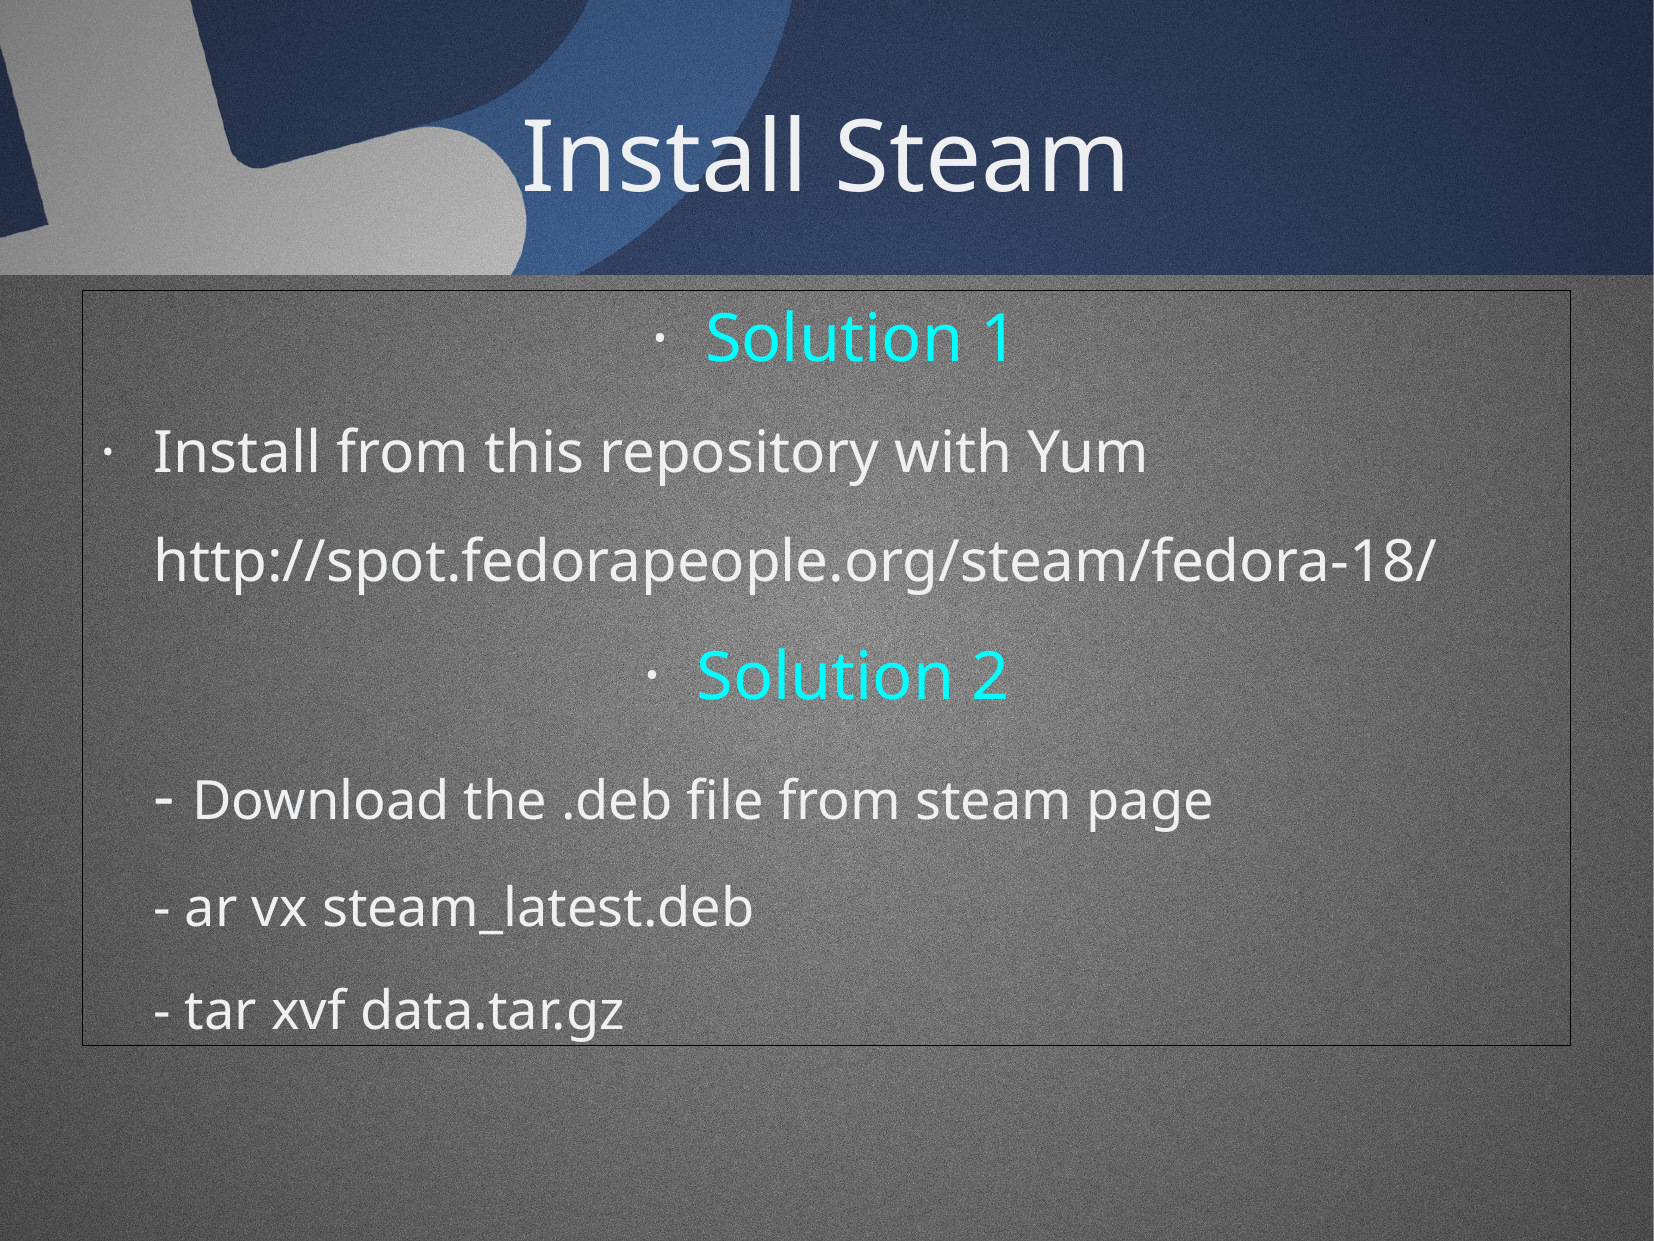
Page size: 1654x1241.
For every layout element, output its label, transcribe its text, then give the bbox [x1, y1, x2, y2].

title Install Steam [82, 49, 1571, 257]
picture [0, 0, 1654, 1241]
list Solution 1 Install from this repository with Yum http://spot.fedorapeople.org/steam/fedora-18/ Solution 2 - Download the .deb file from steam page - ar vx steam_latest.deb - tar xvf data.tar.gz [82, 290, 1571, 1010]
